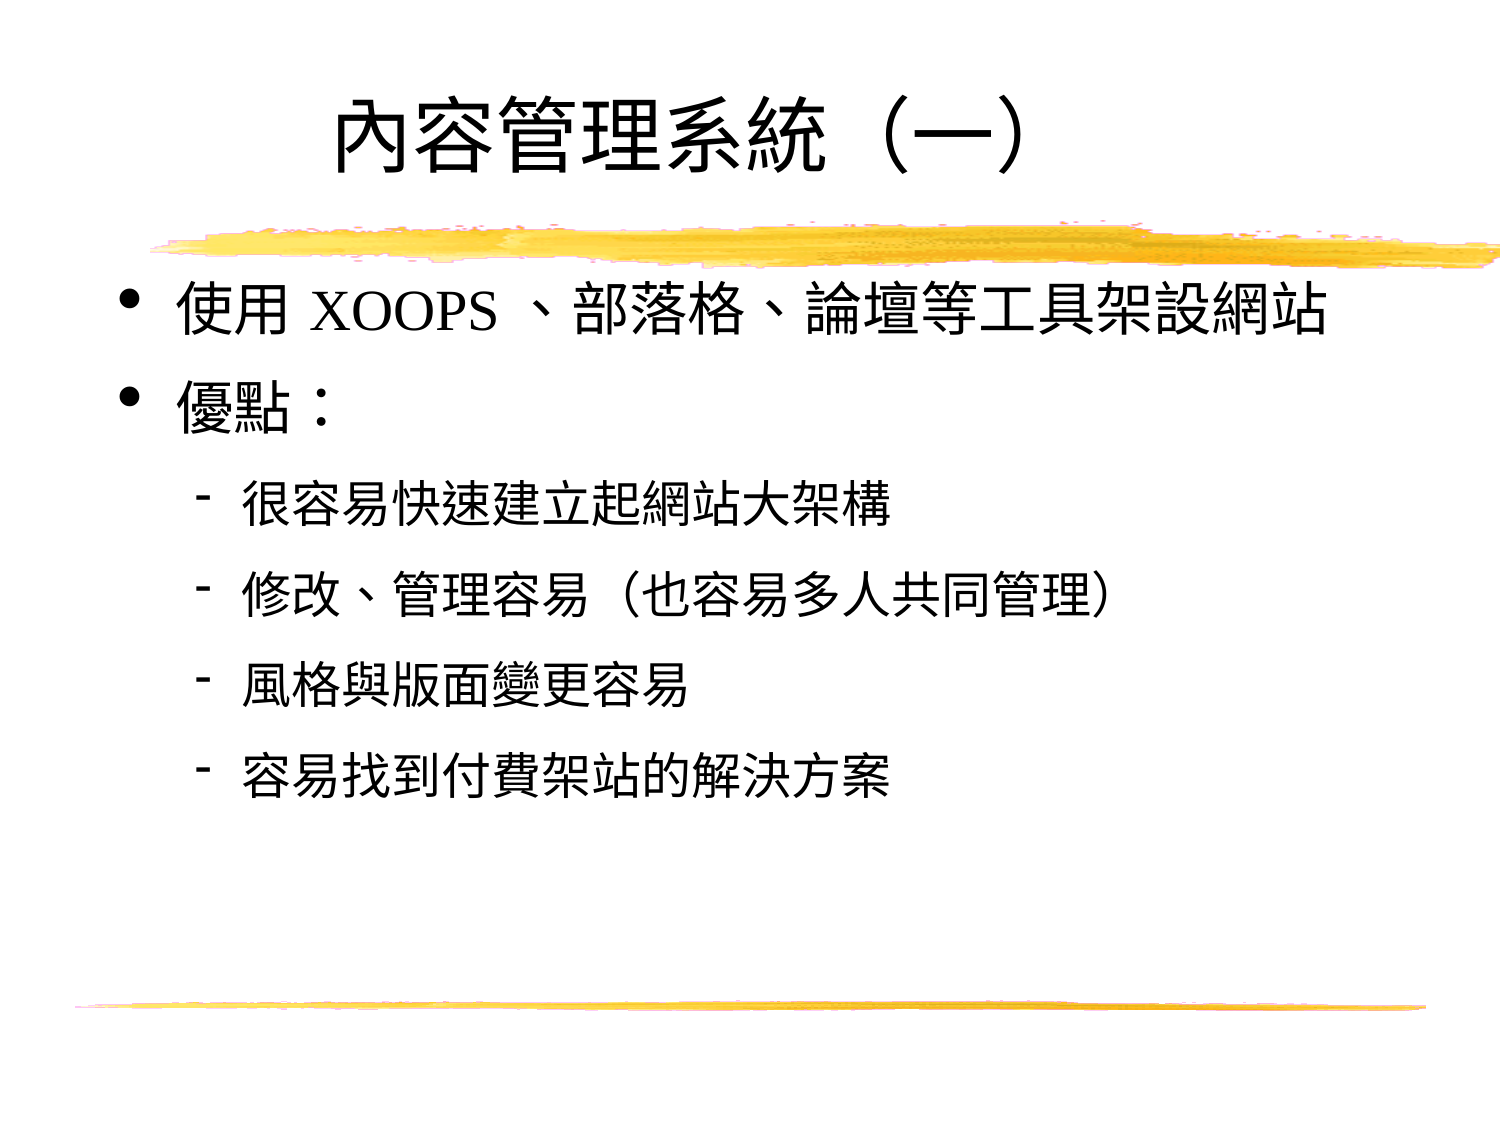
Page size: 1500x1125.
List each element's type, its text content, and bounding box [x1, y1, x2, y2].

title 內容管理系統（一） [66, 30, 1342, 231]
picture [150, 215, 1500, 279]
picture [75, 999, 1426, 1013]
list 使用XOOPS、部落格、論壇等工具架設網站 優點： 很容易快速建立起網站大架構 修改、管理容易（也容易多人共同管理） 風格與版面變更容易 容易找到付費架站的解決方案 [119, 263, 1395, 938]
